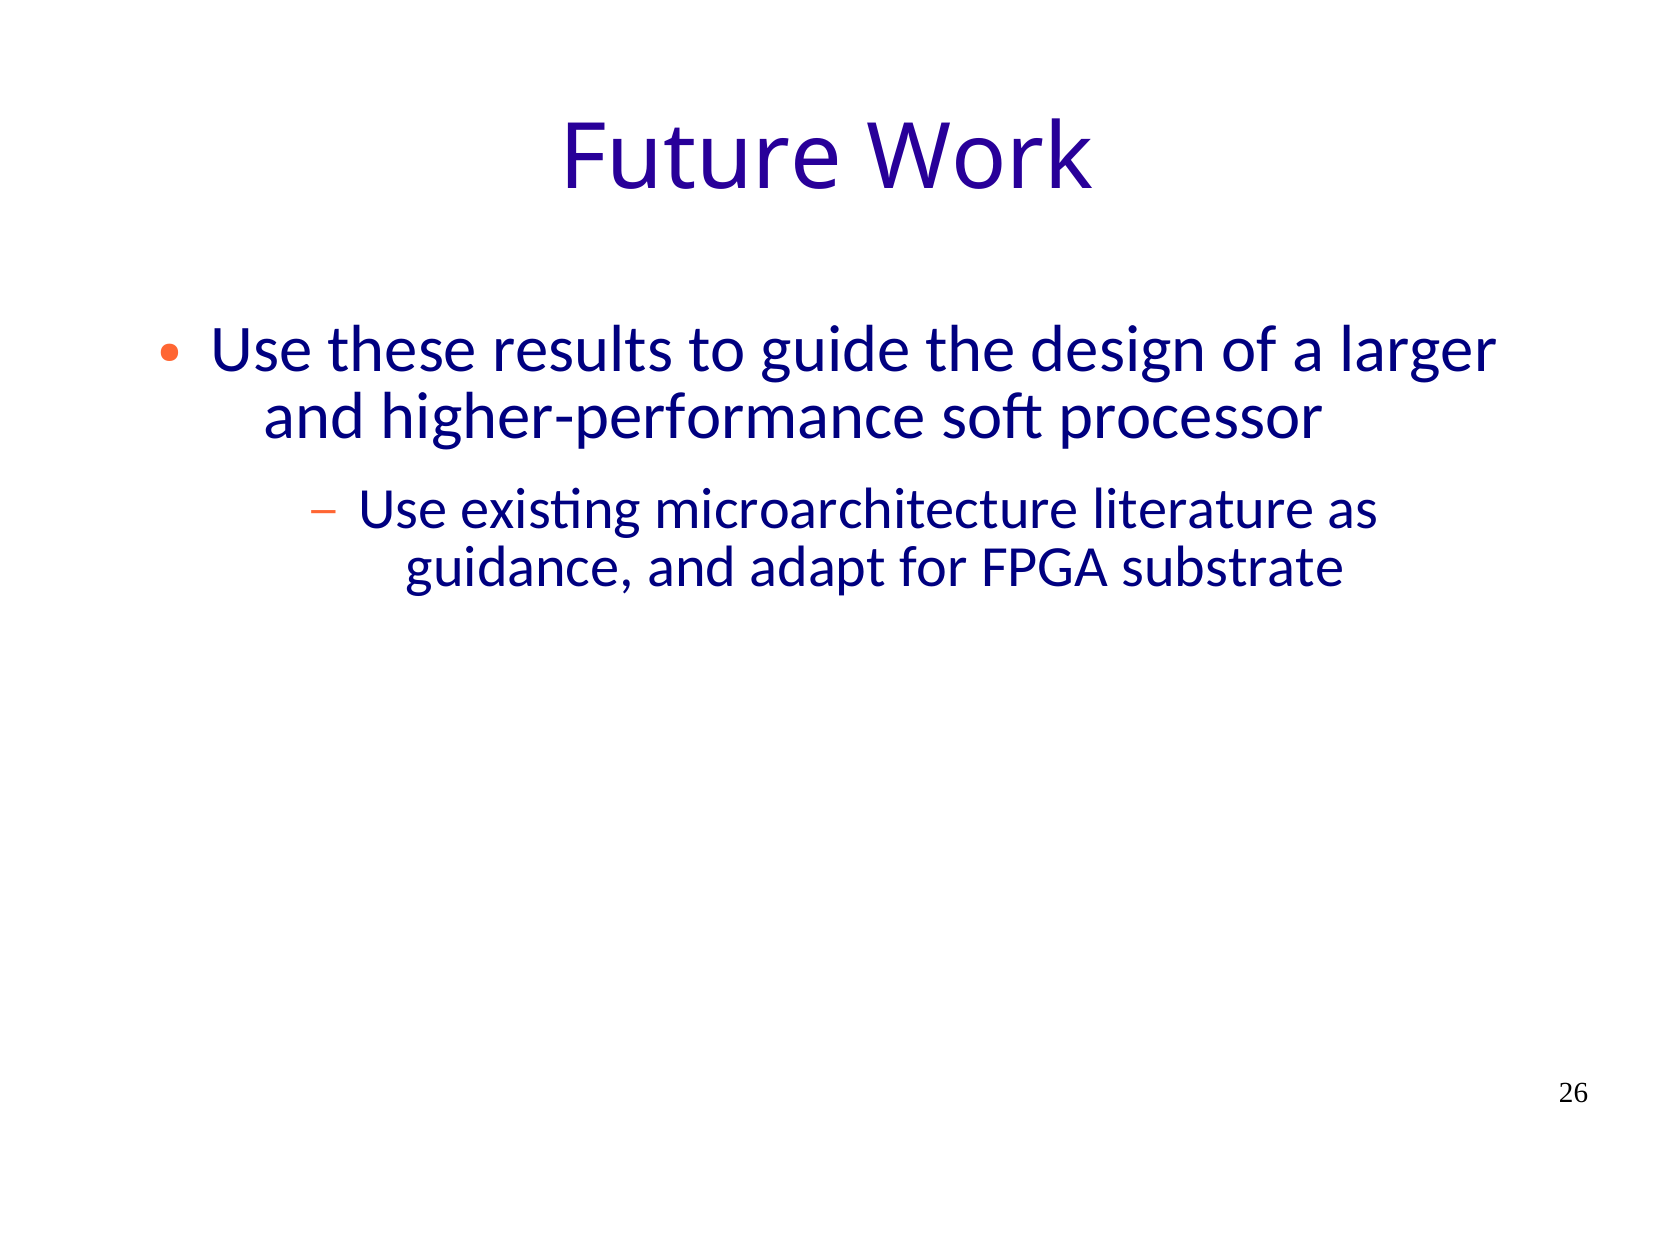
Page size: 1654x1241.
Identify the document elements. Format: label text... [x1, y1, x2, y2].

list Use these results to guide the design of a larger and higher-performance soft processor Use existing microarchitecture literature as guidance, and adapt for FPGA substrate [122, 321, 1576, 1126]
title Future Work [82, 56, 1571, 250]
